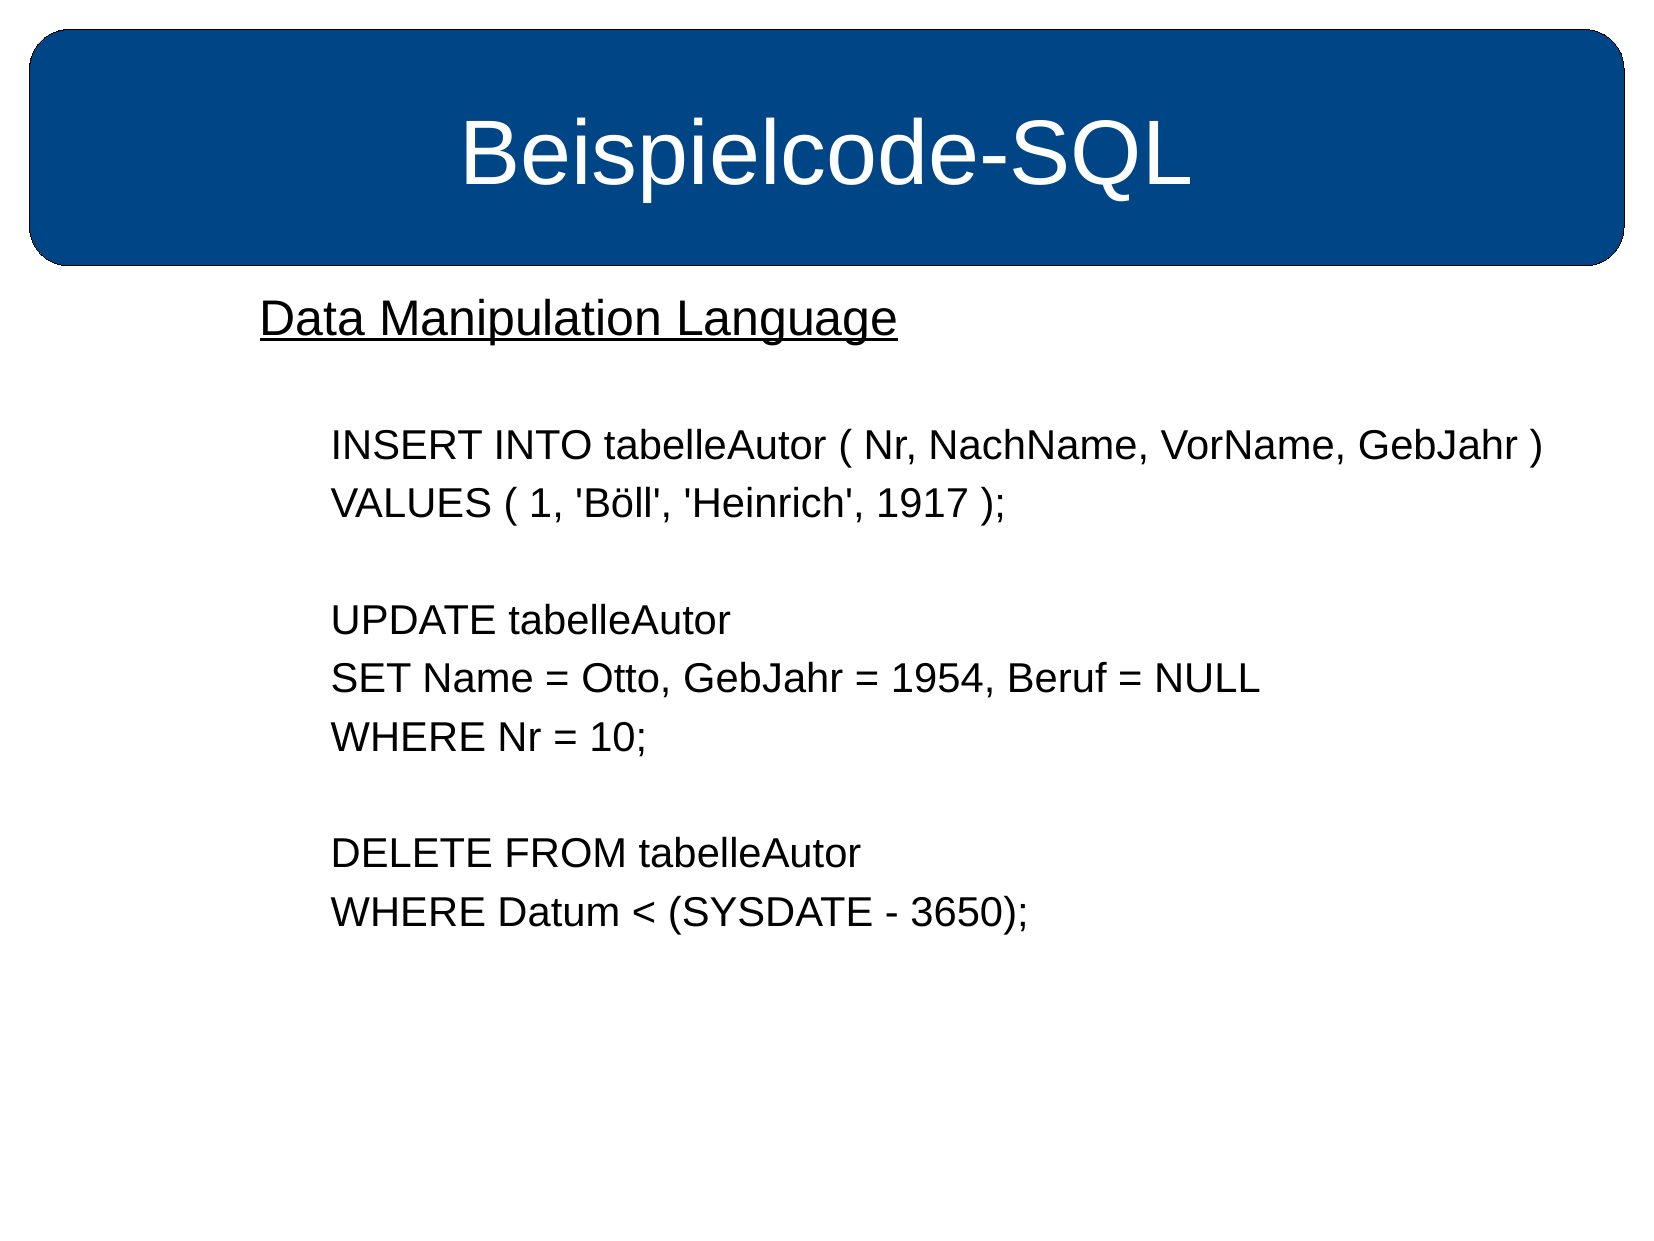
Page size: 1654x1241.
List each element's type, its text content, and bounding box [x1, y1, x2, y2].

list Data Manipulation Language INSERT INTO tabelleAutor ( Nr, NachName, VorName, GebJahr ) VALUES ( 1, 'Böll', 'Heinrich', 1917 ); UPDATE tabelleAutor SET Name = Otto, GebJahr = 1954, Beruf = NULL WHERE Nr = 10; DELETE FROM tabelleAutor WHERE Datum < (SYSDATE - 3650); [82, 290, 1571, 1094]
title Beispielcode-SQL [82, 49, 1571, 257]
